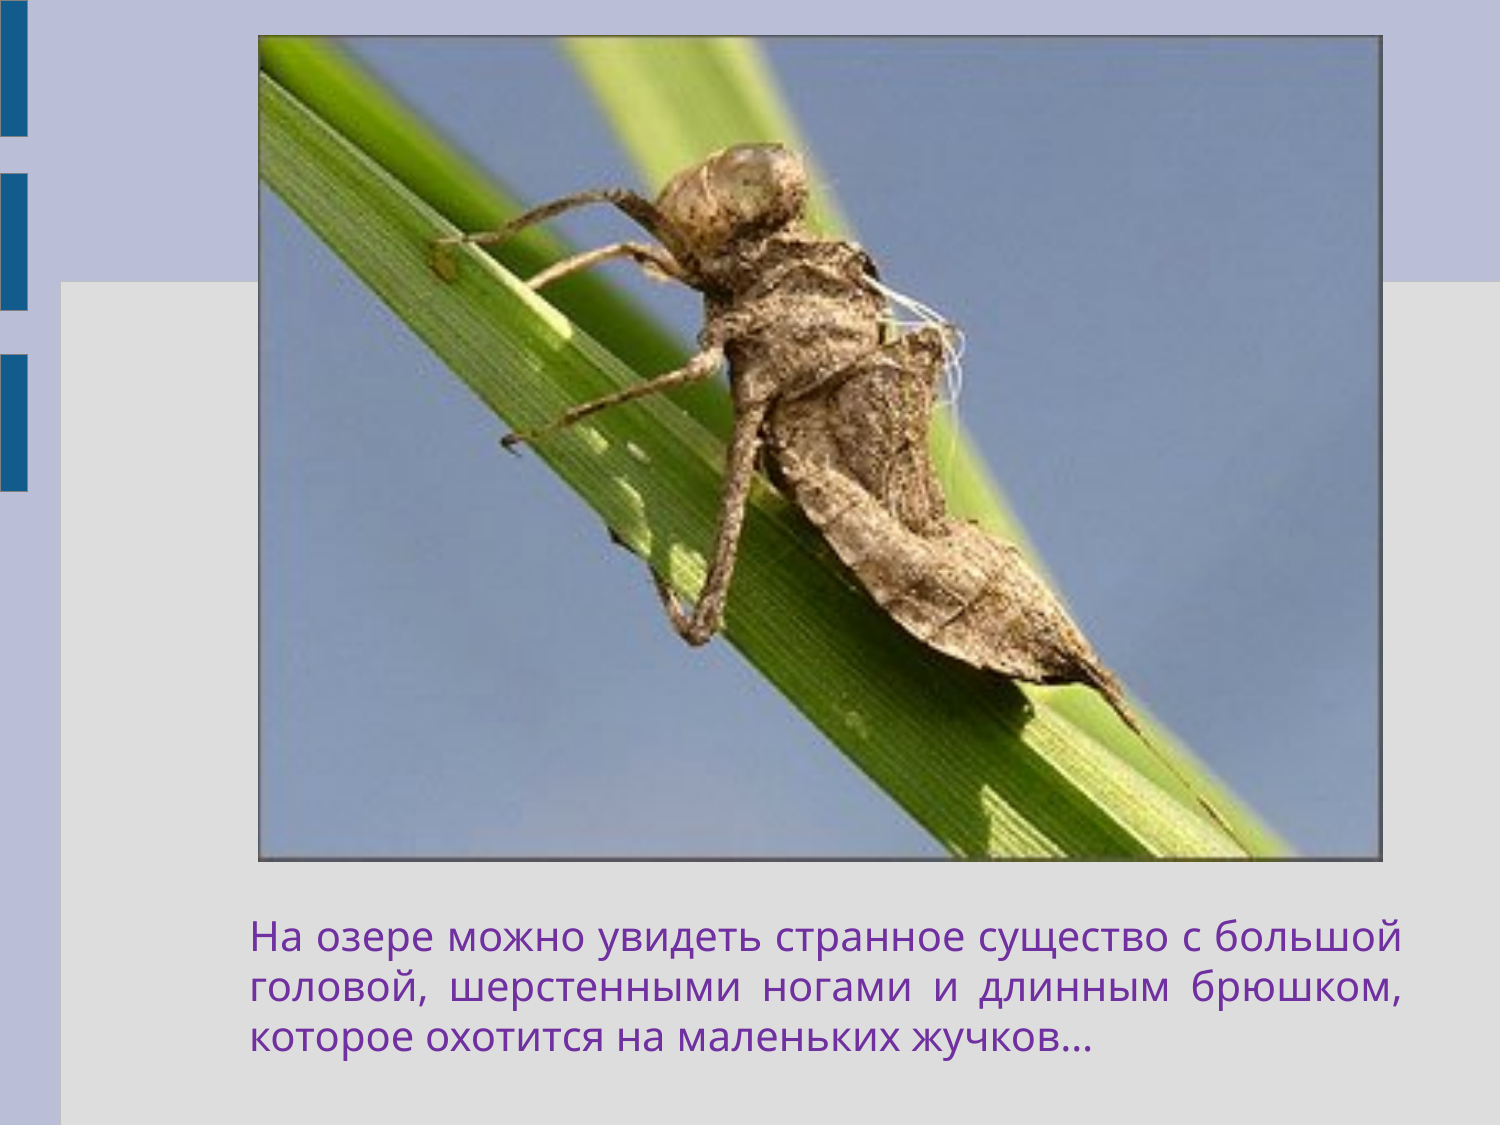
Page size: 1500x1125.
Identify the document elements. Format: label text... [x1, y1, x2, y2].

text_box На озере можно увидеть странное существо с большой головой, шерстенными ногами и длинным брюшком, которое охотится на маленьких жучков… [234, 902, 1418, 1068]
picture [258, 35, 1383, 862]
